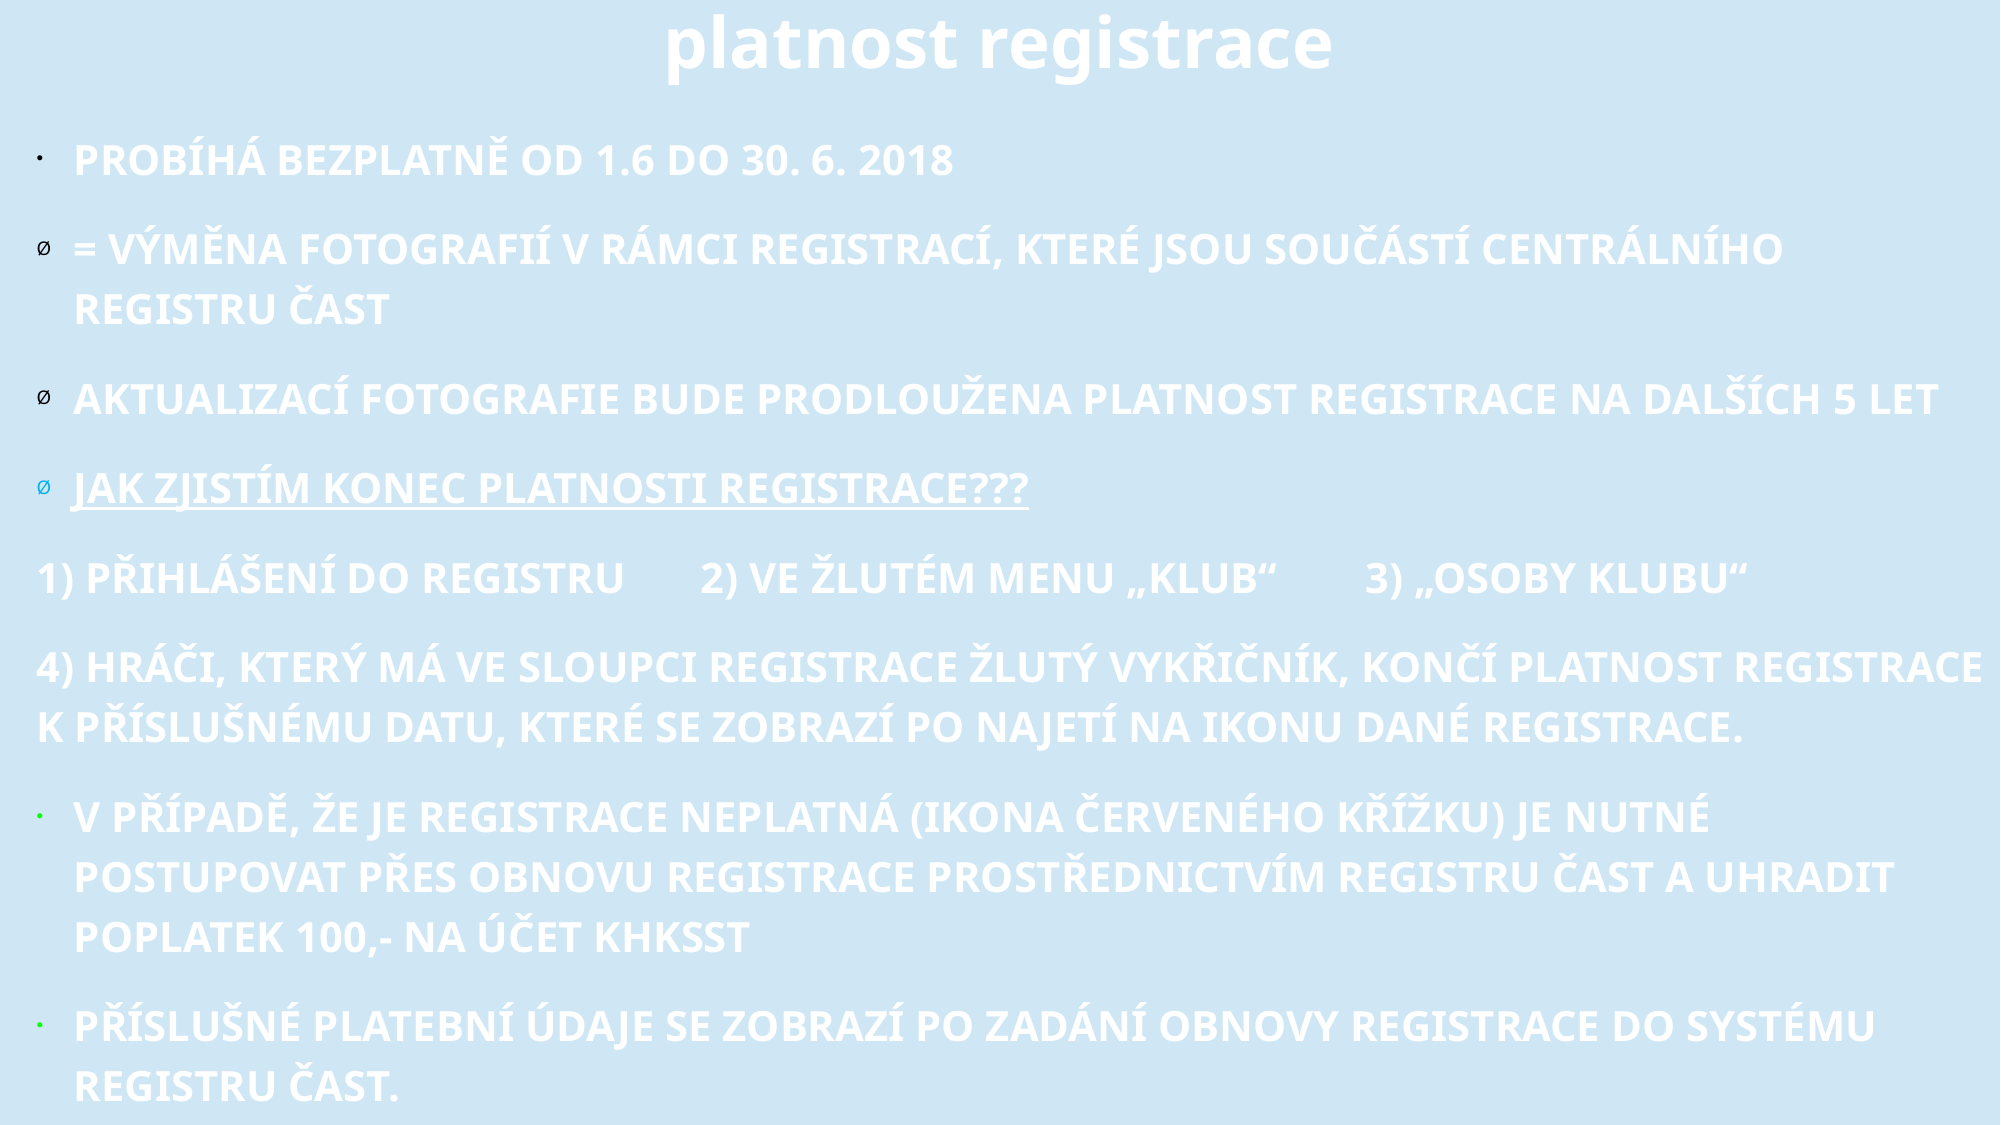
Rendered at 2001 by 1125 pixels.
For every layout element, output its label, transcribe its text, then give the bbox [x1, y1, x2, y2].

list PROBÍHÁ BEZPLATNĚ OD 1.6 DO 30. 6. 2018 = VÝMĚNA FOTOGRAFIÍ V RÁMCI REGISTRACÍ, KTERÉ JSOU SOUČÁSTÍ CENTRÁLNÍHO REGISTRU ČAST AKTUALIZACÍ FOTOGRAFIE BUDE PRODLOUŽENA PLATNOST REGISTRACE NA DALŠÍCH 5 LET JAK ZJISTÍM KONEC PLATNOSTI REGISTRACE??? 1) PŘIHLÁŠENÍ DO REGISTRU 2) VE ŽLUTÉM MENU „KLUB“ 3) „OSOBY KLUBU“ 4) HRÁČI, KTERÝ MÁ VE SLOUPCI REGISTRACE ŽLUTÝ VYKŘIČNÍK, KONČÍ PLATNOST REGISTRACE K PŘÍSLUŠNÉMU DATU, KTERÉ SE ZOBRAZÍ PO NAJETÍ NA IKONU DANÉ REGISTRACE. V PŘÍPADĚ, ŽE JE REGISTRACE NEPLATNÁ (IKONA ČERVENÉHO KŘÍŽKU) JE NUTNÉ POSTUPOVAT PŘES OBNOVU REGISTRACE PROSTŘEDNICTVÍM REGISTRU ČAST A UHRADIT POPLATEK 100,- NA ÚČET KHKSST PŘÍSLUŠNÉ PLATEBNÍ ÚDAJE SE ZOBRAZÍ PO ZADÁNÍ OBNOVY REGISTRACE DO SYSTÉMU REGISTRU ČAST. [21, 116, 2000, 1125]
title platnost registrace [149, 0, 1849, 116]
